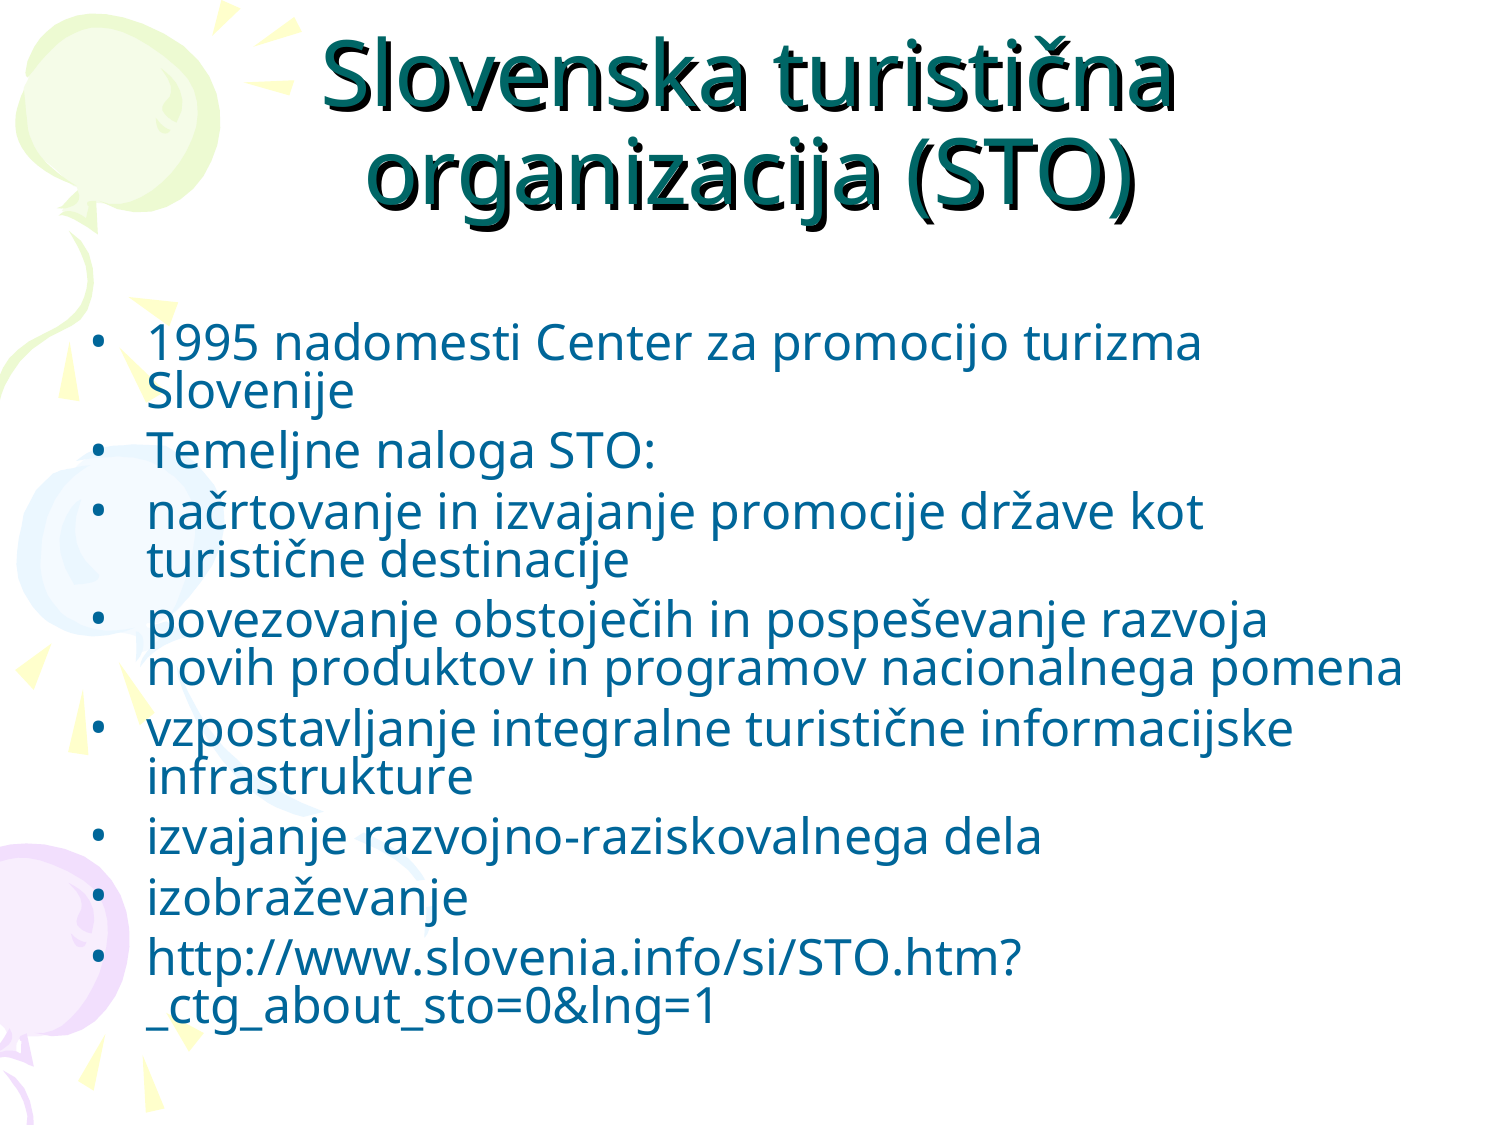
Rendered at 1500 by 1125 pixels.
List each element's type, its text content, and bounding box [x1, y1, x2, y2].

list 1995 nadomesti Center za promocijo turizma Slovenije Temeljne naloga STO: načrtovanje in izvajanje promocije države kot turistične destinacije povezovanje obstoječih in pospeševanje razvoja novih produktov in programov nacionalnega pomena vzpostavljanje integralne turistične informacijske infrastrukture izvajanje razvojno-raziskovalnega dela izobraževanje http://www.slovenia.info/si/STO.htm?_ctg_about_sto=0&lng=1 [75, 262, 1426, 1125]
title Slovenska turistična organizacija (STO) [72, 16, 1426, 233]
